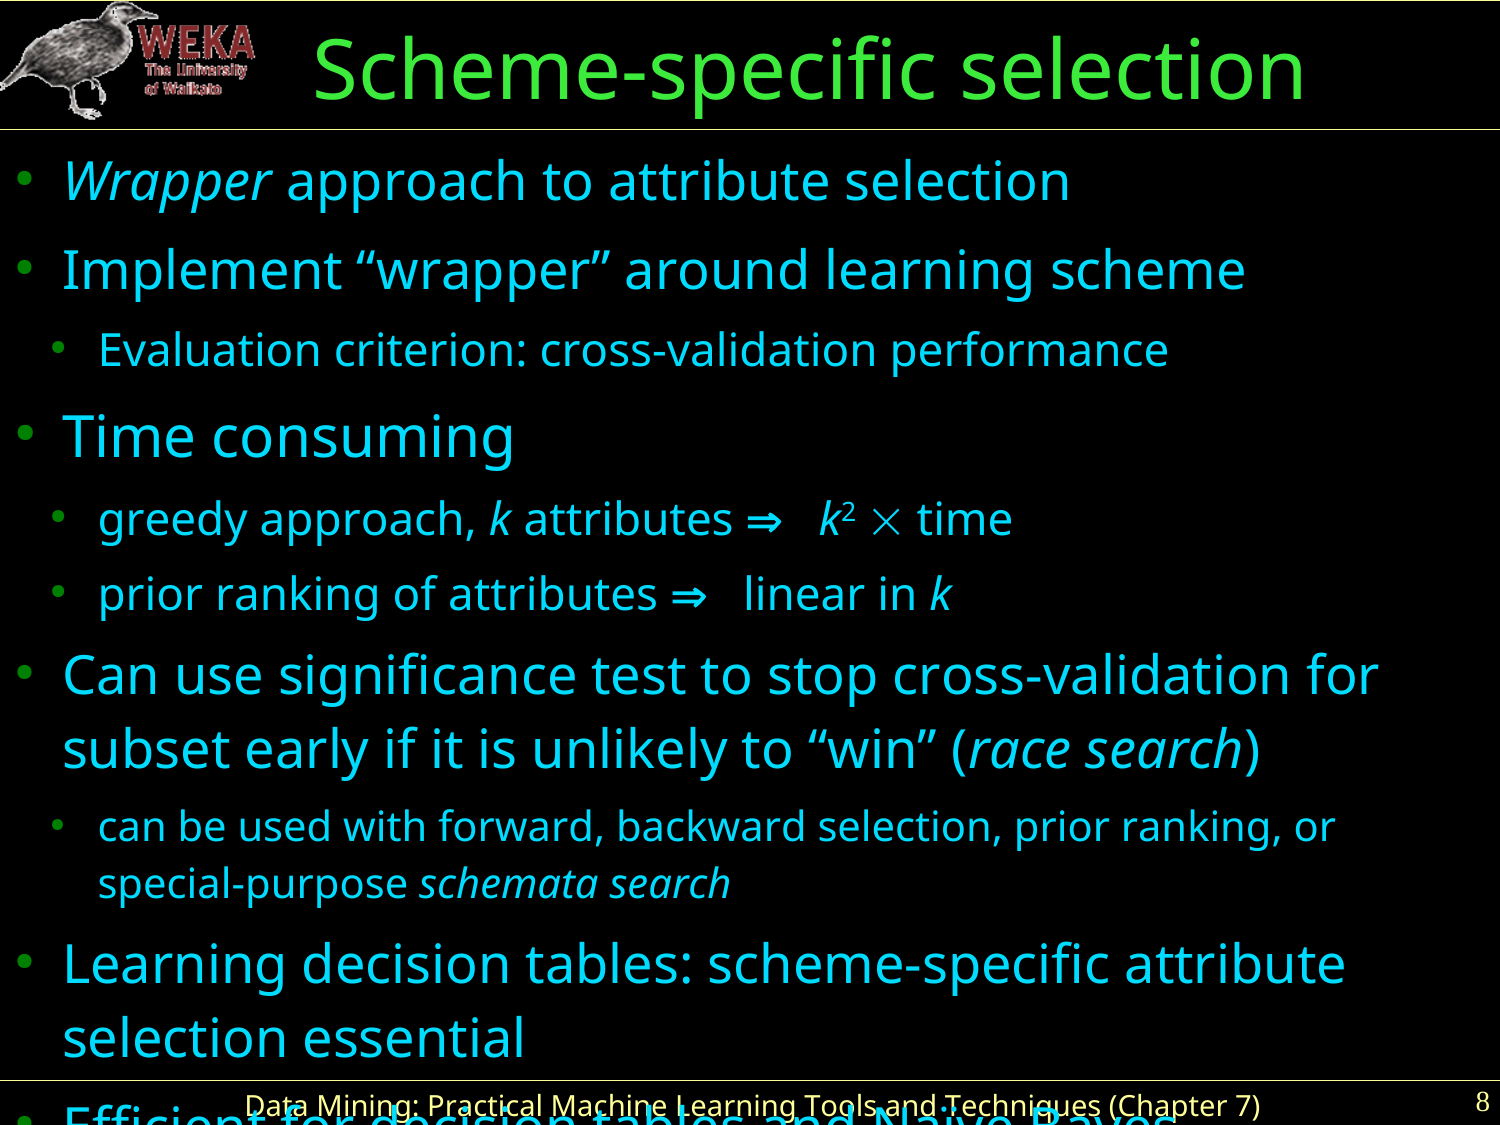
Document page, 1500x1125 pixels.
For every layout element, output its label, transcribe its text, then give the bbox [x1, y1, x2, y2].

picture [0, 1, 266, 129]
title Scheme-specific selection [297, 0, 1500, 148]
text_box Wrapper approach to attribute selection Implement “wrapper” around learning scheme Evaluation criterion: cross-validation performance Time consuming greedy approach, k attributes  k2  time prior ranking of attributes  linear in k Can use significance test to stop cross-validation for subset early if it is unlikely to “win” (race search) can be used with forward, backward selection, prior ranking, or special-purpose schemata search Learning decision tables: scheme-specific attribute selection essential Efficient for decision tables and Naïve Bayes [0, 135, 1477, 1021]
